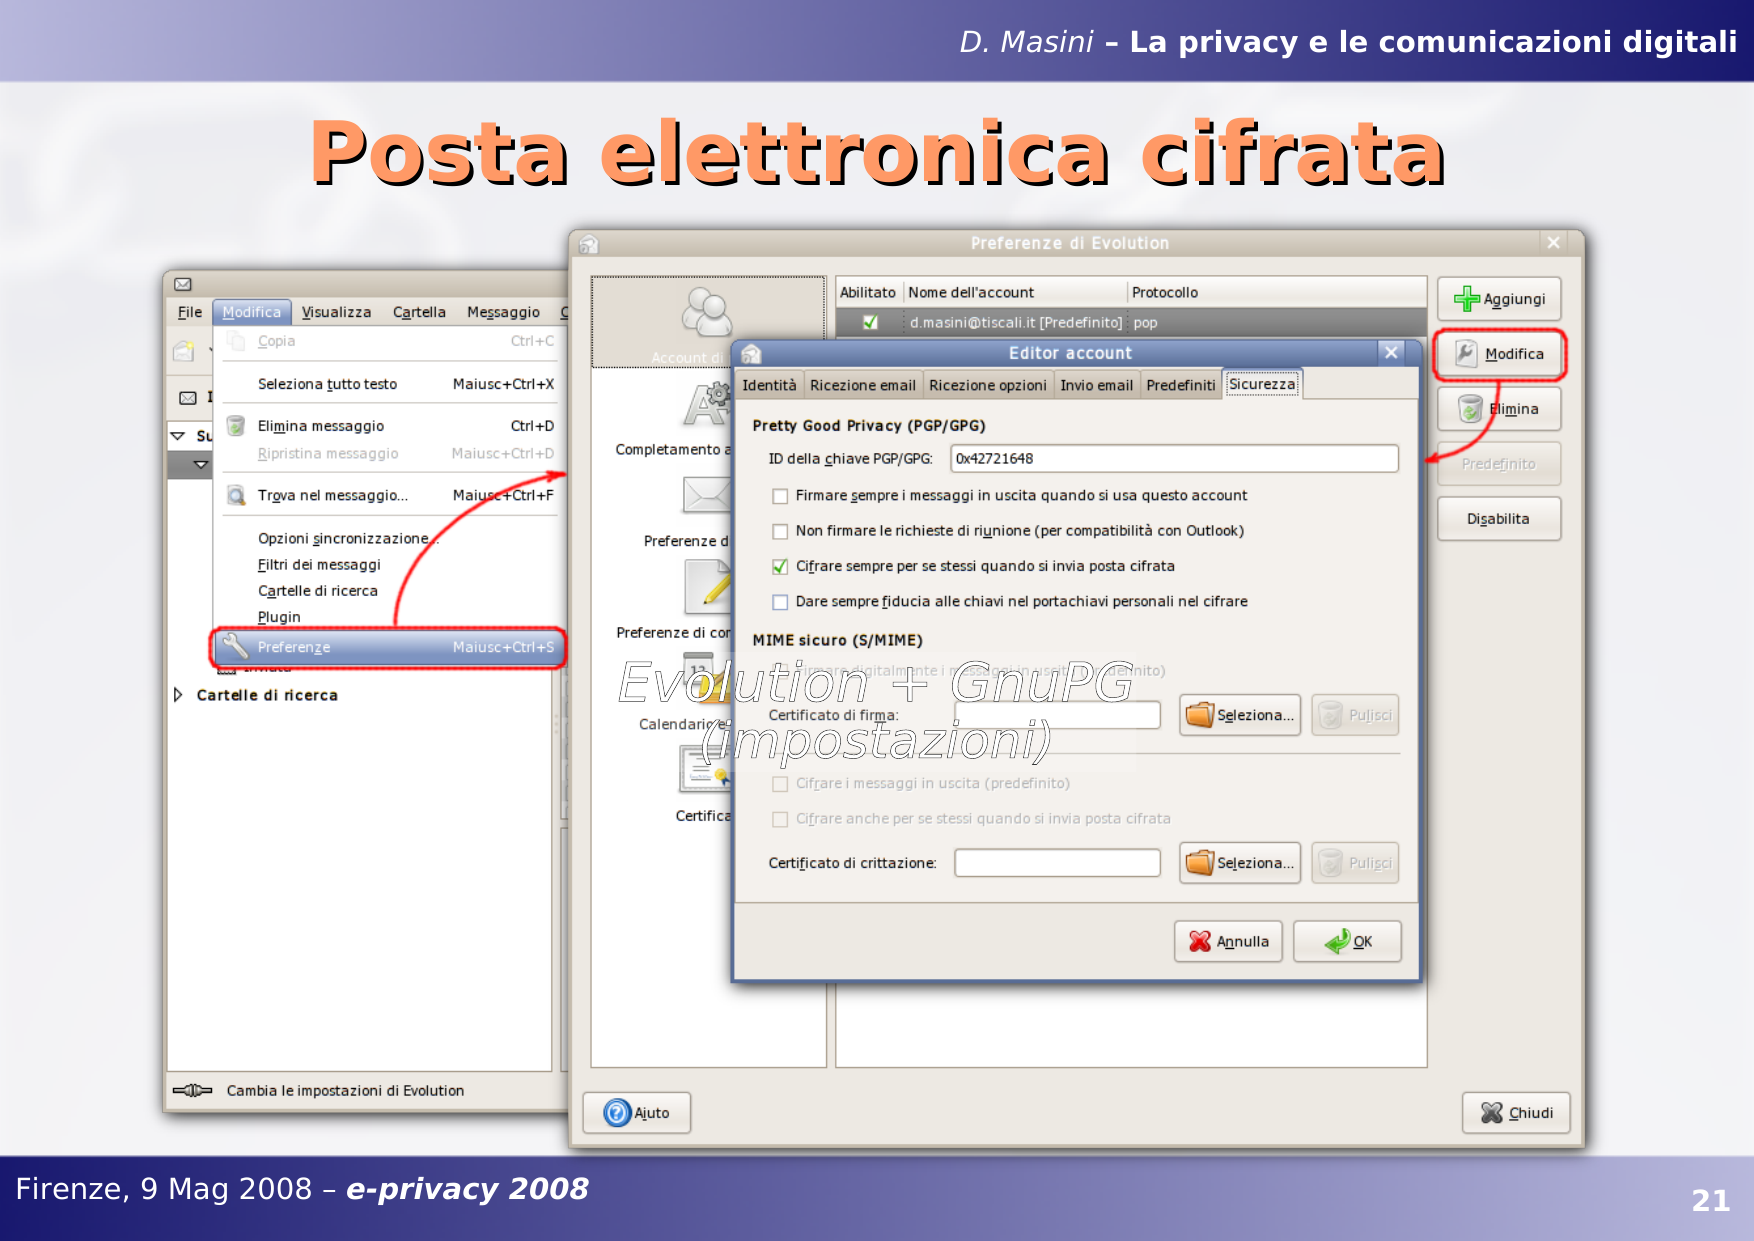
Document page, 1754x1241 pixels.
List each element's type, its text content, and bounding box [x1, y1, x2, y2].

title Posta elettronica cifrata [87, 49, 1667, 257]
picture [0, 0, 1754, 1241]
text_box Evolution + GnuPG (impostazioni) [617, 652, 1137, 772]
